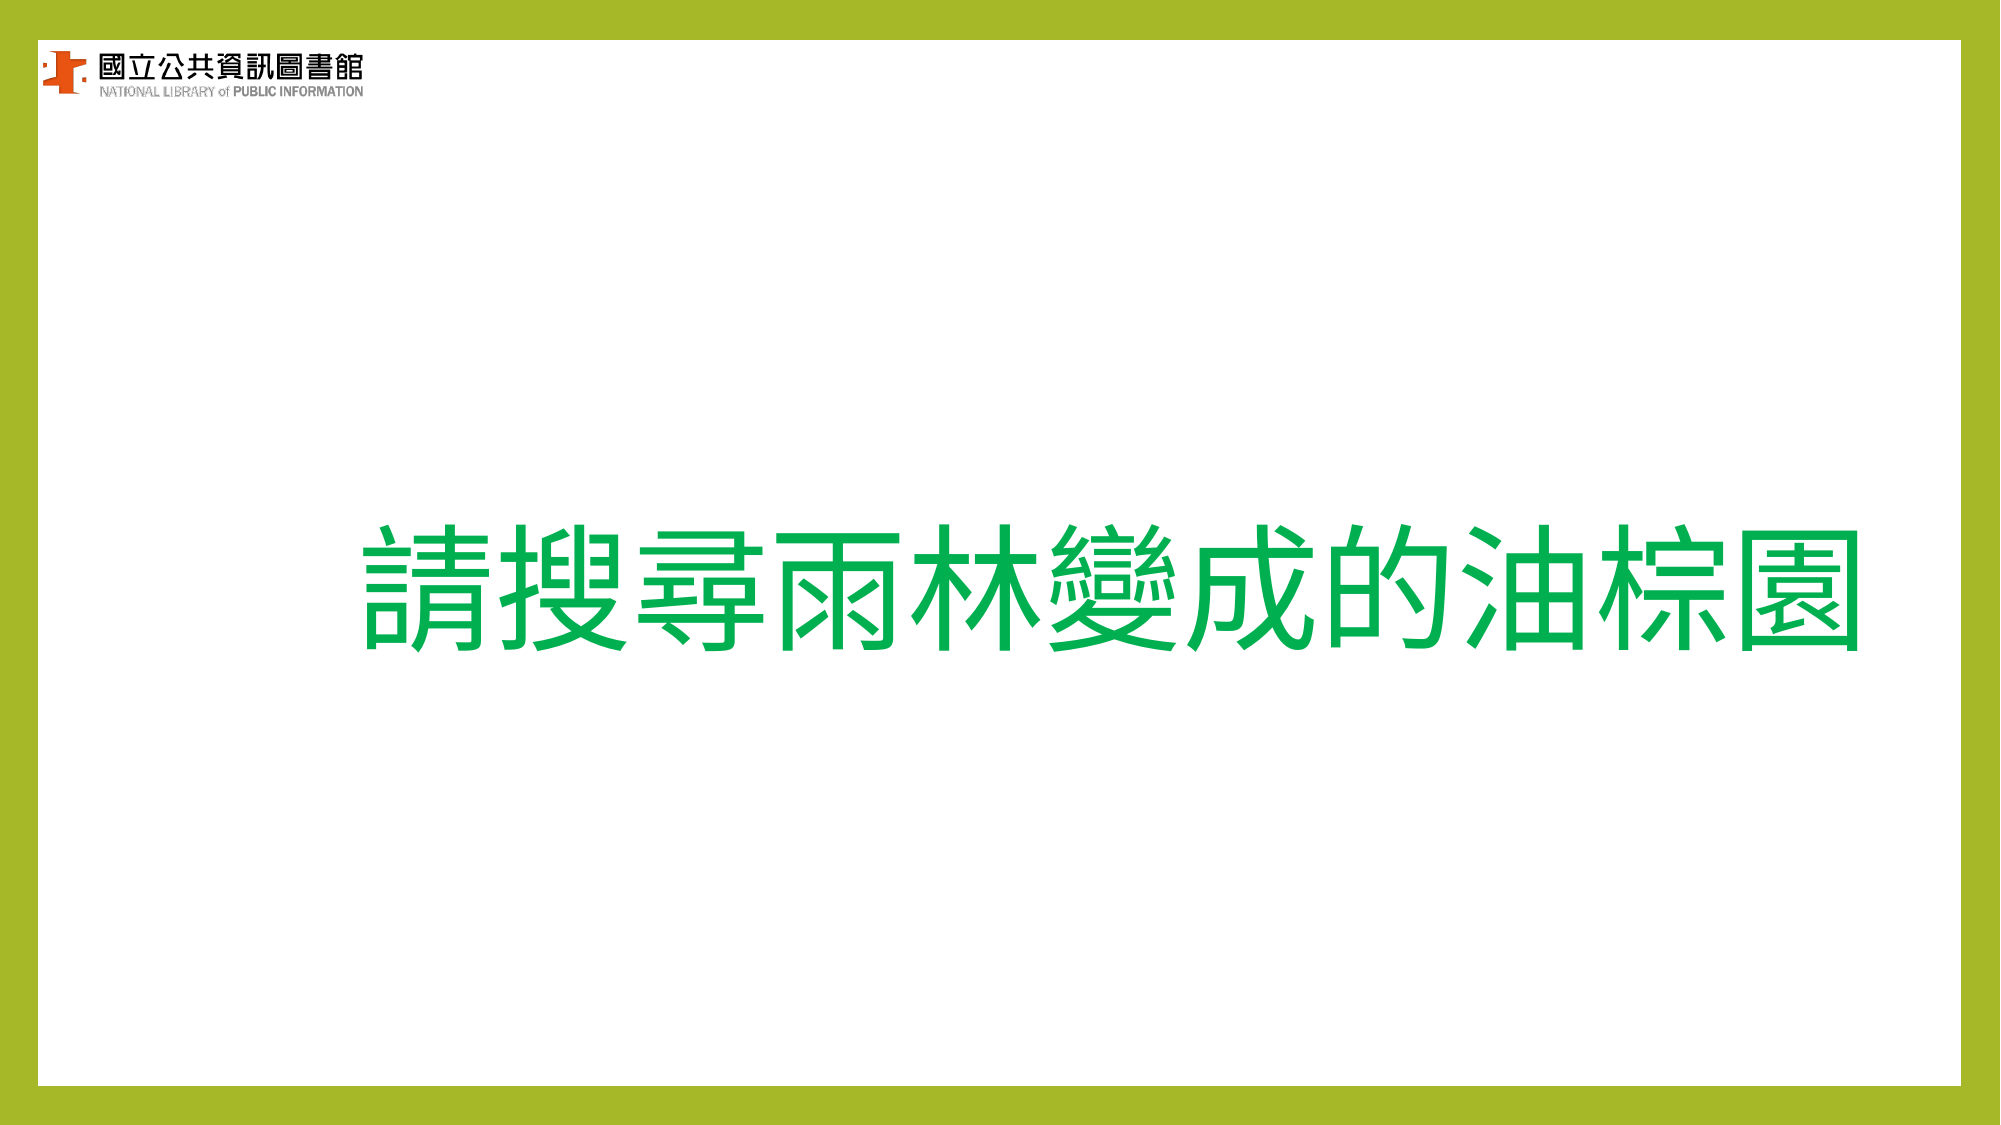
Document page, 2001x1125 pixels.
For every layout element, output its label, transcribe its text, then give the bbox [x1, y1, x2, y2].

text_box 請搜尋雨林變成的油棕園 [342, 495, 1901, 677]
